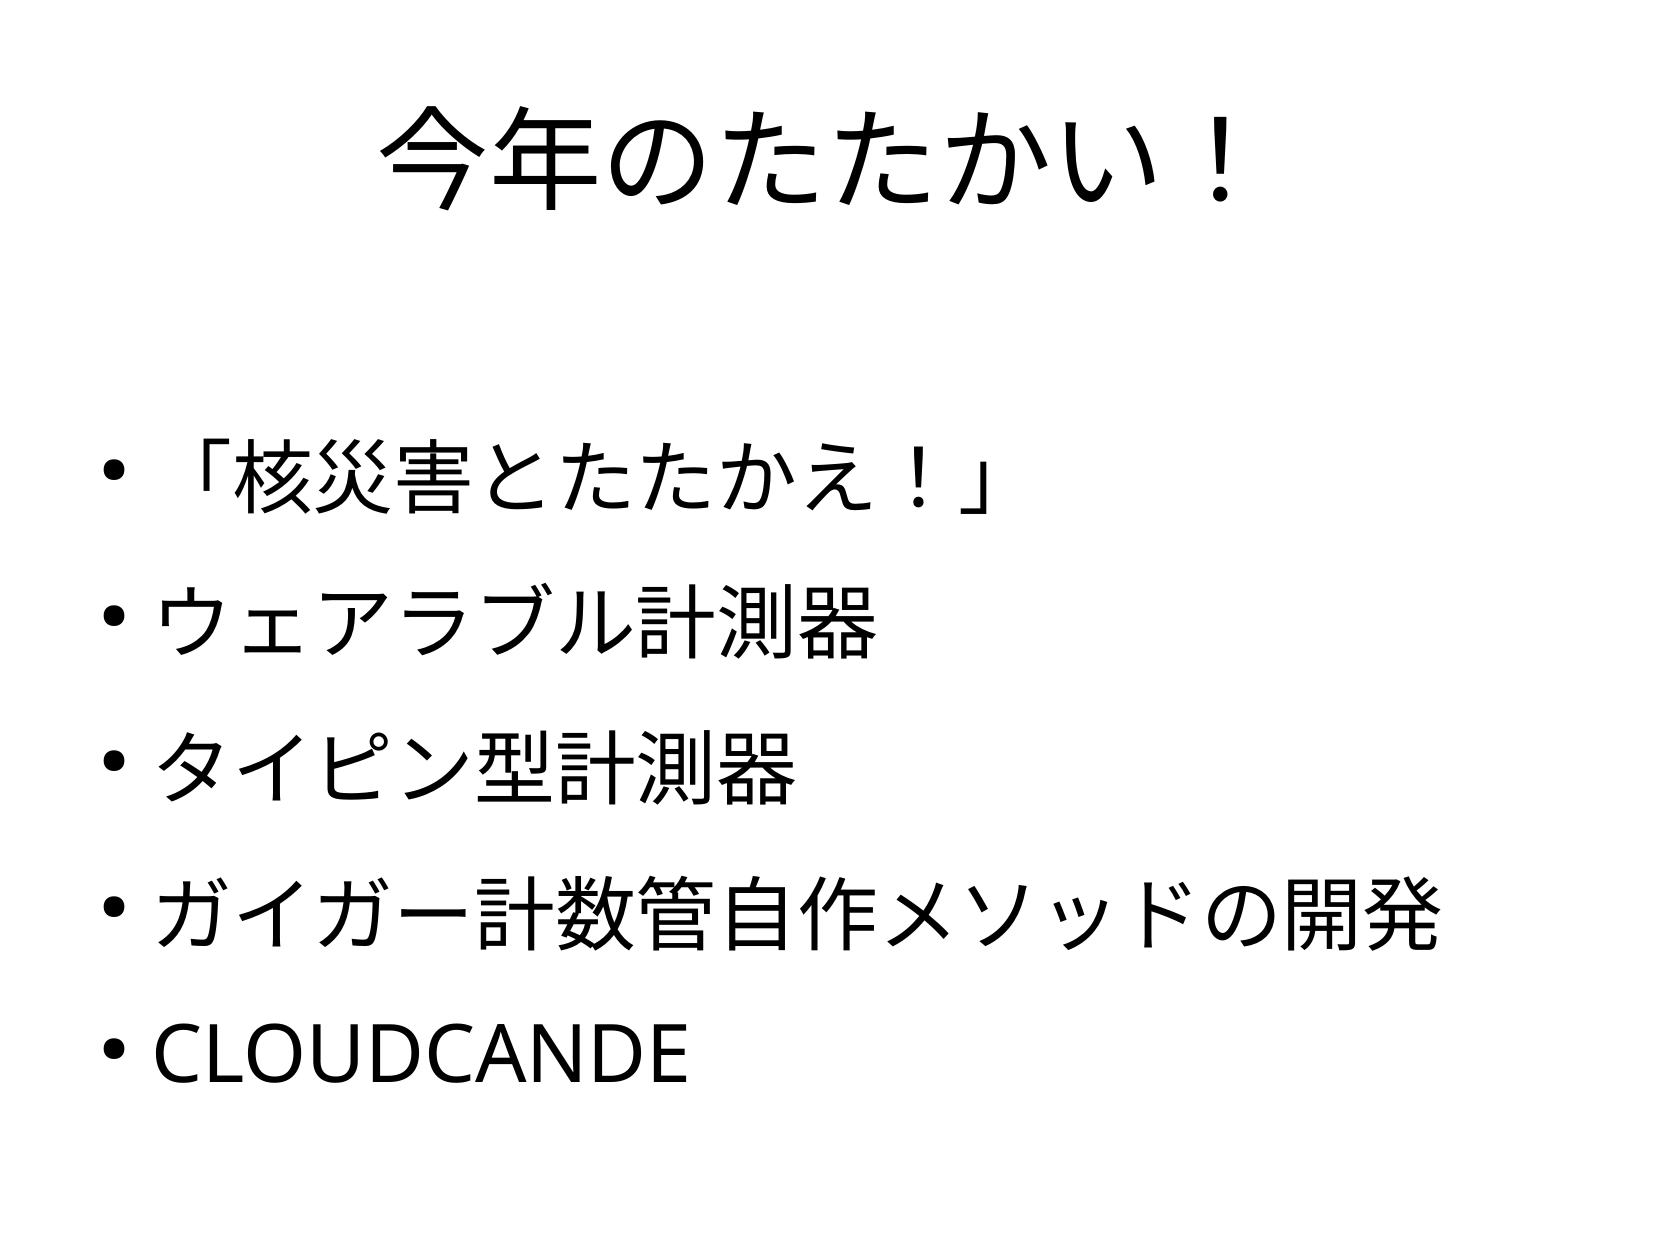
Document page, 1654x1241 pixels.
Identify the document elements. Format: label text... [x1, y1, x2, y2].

list 「核災害とたたかえ！」 ウェアラブル計測器 タイピン型計測器 ガイガー計数管自作メソッドの開発 CLOUDCANDE [82, 413, 1571, 1109]
title 今年のたたかい！ [82, 49, 1571, 257]
